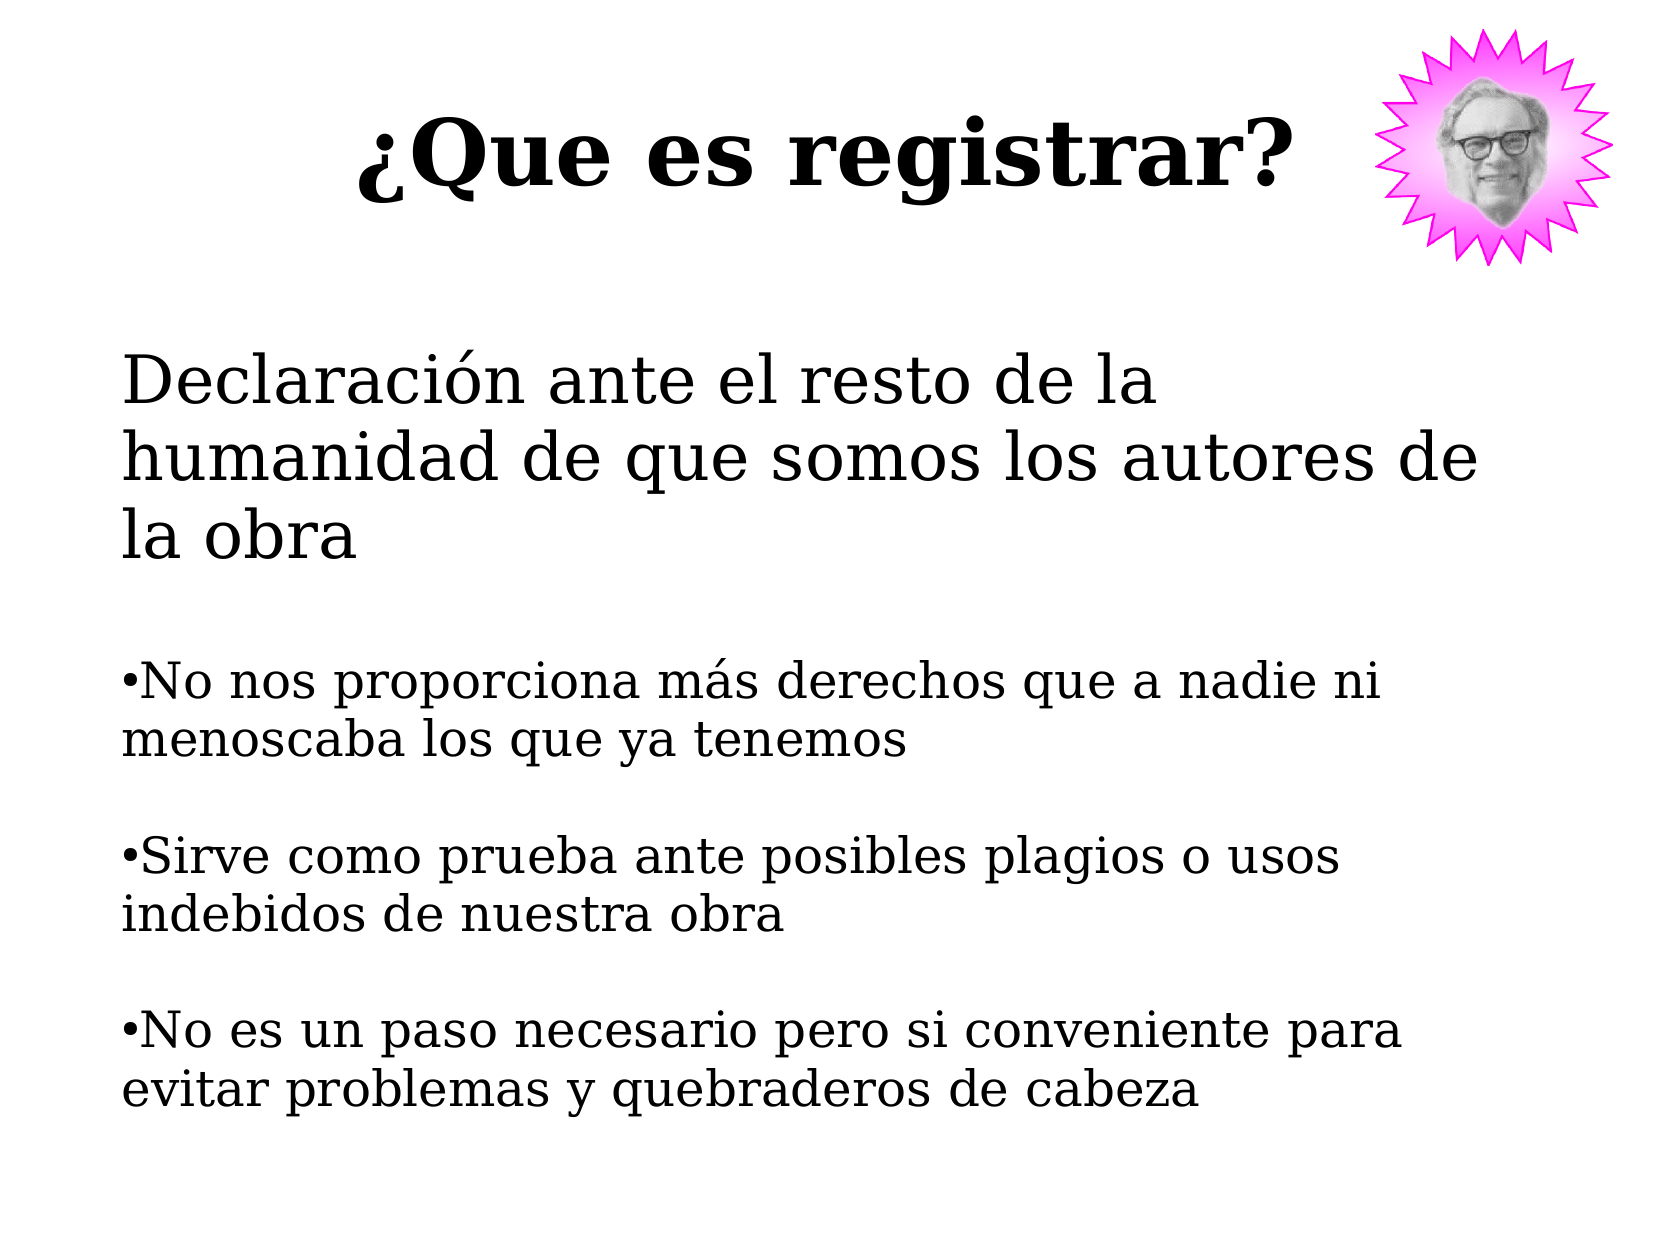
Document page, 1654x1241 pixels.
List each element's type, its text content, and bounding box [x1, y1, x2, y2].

title ¿Que es registrar? [82, 49, 1375, 257]
text_box Declaración ante el resto de la humanidad de que somos los autores de la obra No nos proporciona más derechos que a nadie ni menoscaba los que ya tenemos Sirve como prueba ante posibles plagios o usos indebidos de nuestra obra No es un paso necesario pero si conveniente para evitar problemas y quebraderos de cabeza [121, 338, 1534, 1121]
picture [1375, 29, 1613, 266]
